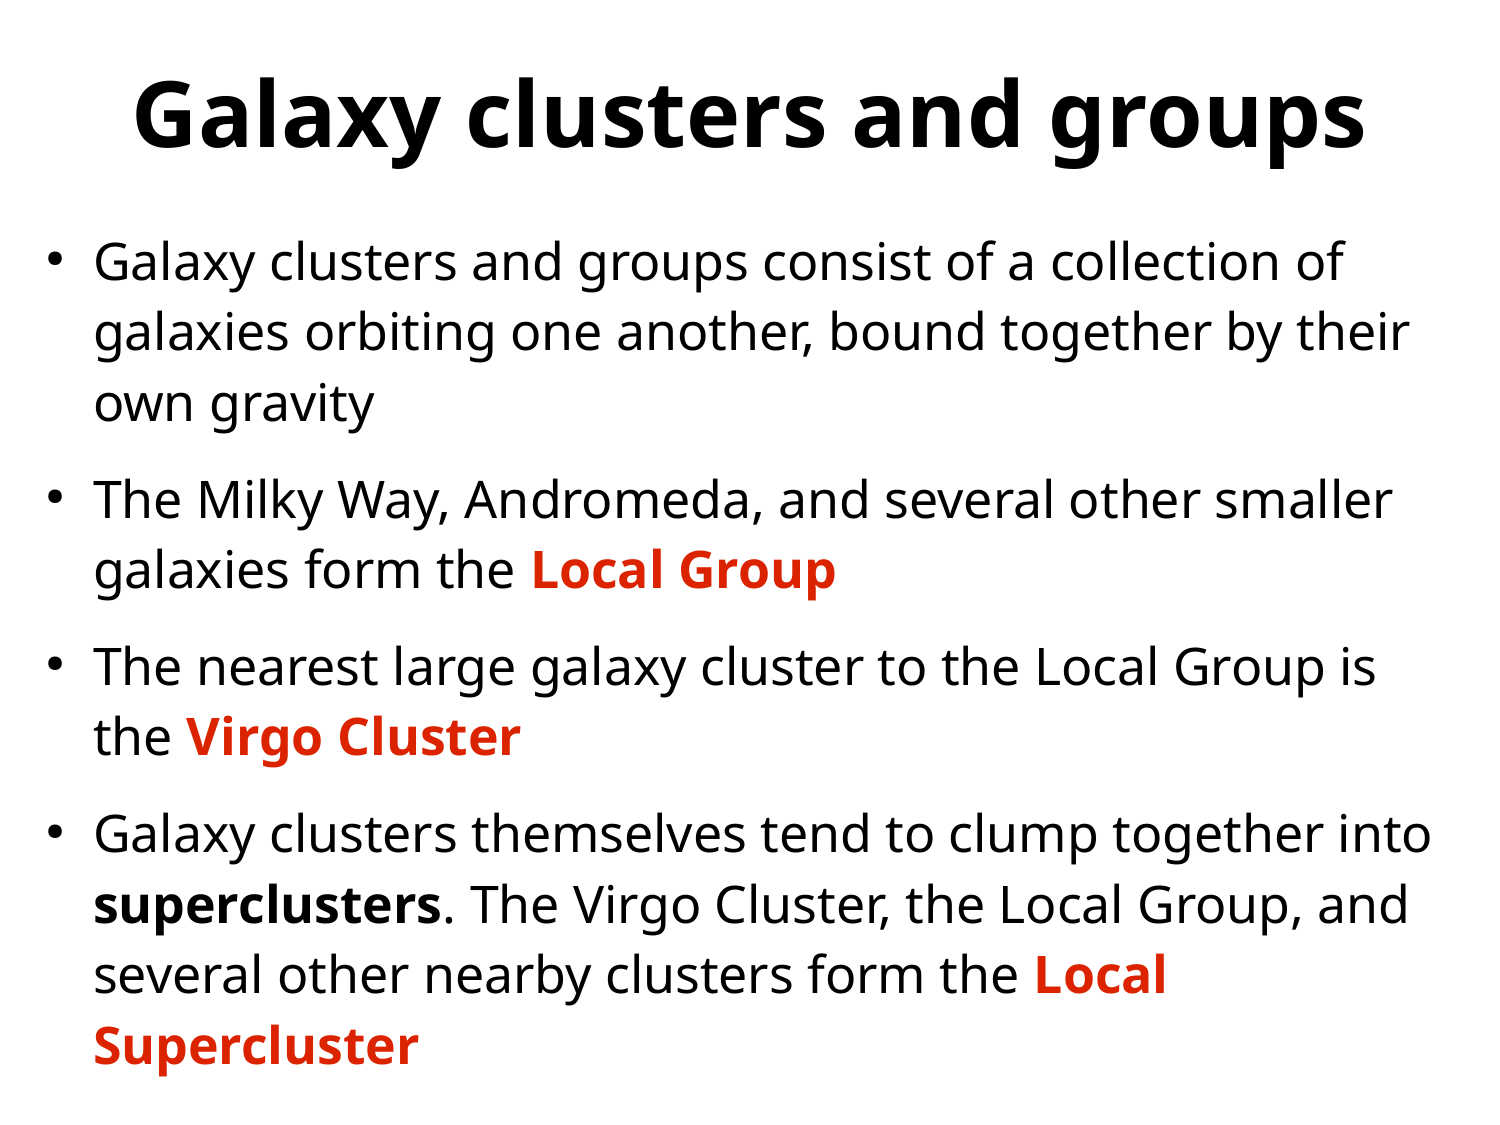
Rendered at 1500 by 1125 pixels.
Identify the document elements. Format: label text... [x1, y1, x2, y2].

list Galaxy clusters and groups consist of a collection of galaxies orbiting one another, bound together by their own gravity The Milky Way, Andromeda, and several other smaller galaxies form the Local Group The nearest large galaxy cluster to the Local Group is the Virgo Cluster Galaxy clusters themselves tend to clump together into superclusters. The Virgo Cluster, the Local Group, and several other nearby clusters form the Local Supercluster [30, 224, 1471, 1081]
title Galaxy clusters and groups [30, 58, 1471, 167]
